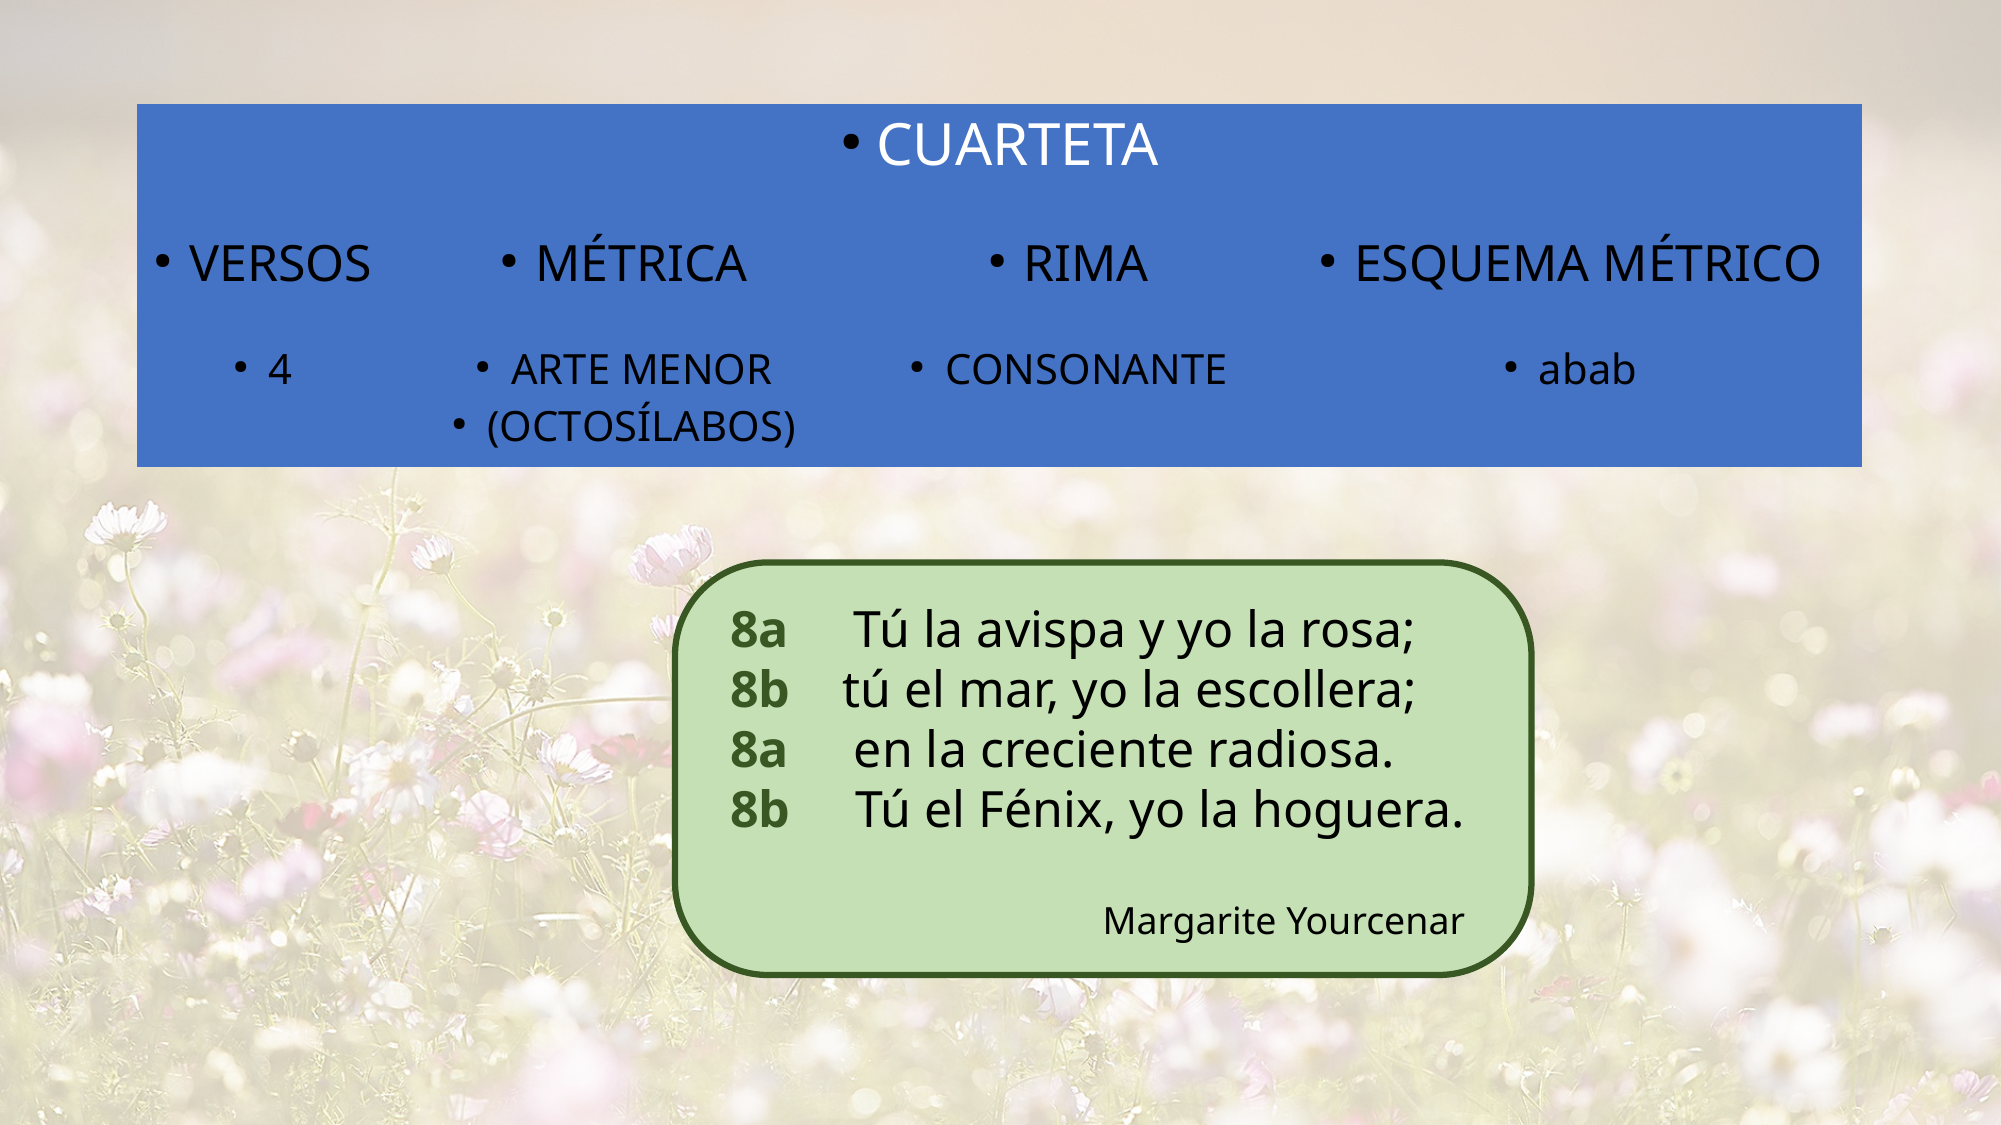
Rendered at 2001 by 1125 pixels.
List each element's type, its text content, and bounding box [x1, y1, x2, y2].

picture [0, 0, 2000, 1125]
table_cell ARTE MENOR (OCTOSÍLABOS) [389, 340, 859, 467]
table_cell abab [1278, 340, 1862, 467]
table_cell VERSOS [137, 228, 389, 340]
table_cell RIMA [859, 228, 1278, 340]
table_cell CONSONANTE [859, 340, 1278, 467]
table_cell ESQUEMA MÉTRICO [1278, 228, 1862, 340]
table_header CUARTETA [137, 104, 1862, 228]
table_cell 4 [137, 340, 389, 467]
table_cell MÉTRICA [389, 228, 859, 340]
text_box 8a Tú la avispa y yo la rosa; 8b tú el mar, yo la escollera; 8a en la creciente radiosa. 8b Tú el Fénix, yo la hoguera. Margarite Yourcenar [675, 562, 1532, 976]
